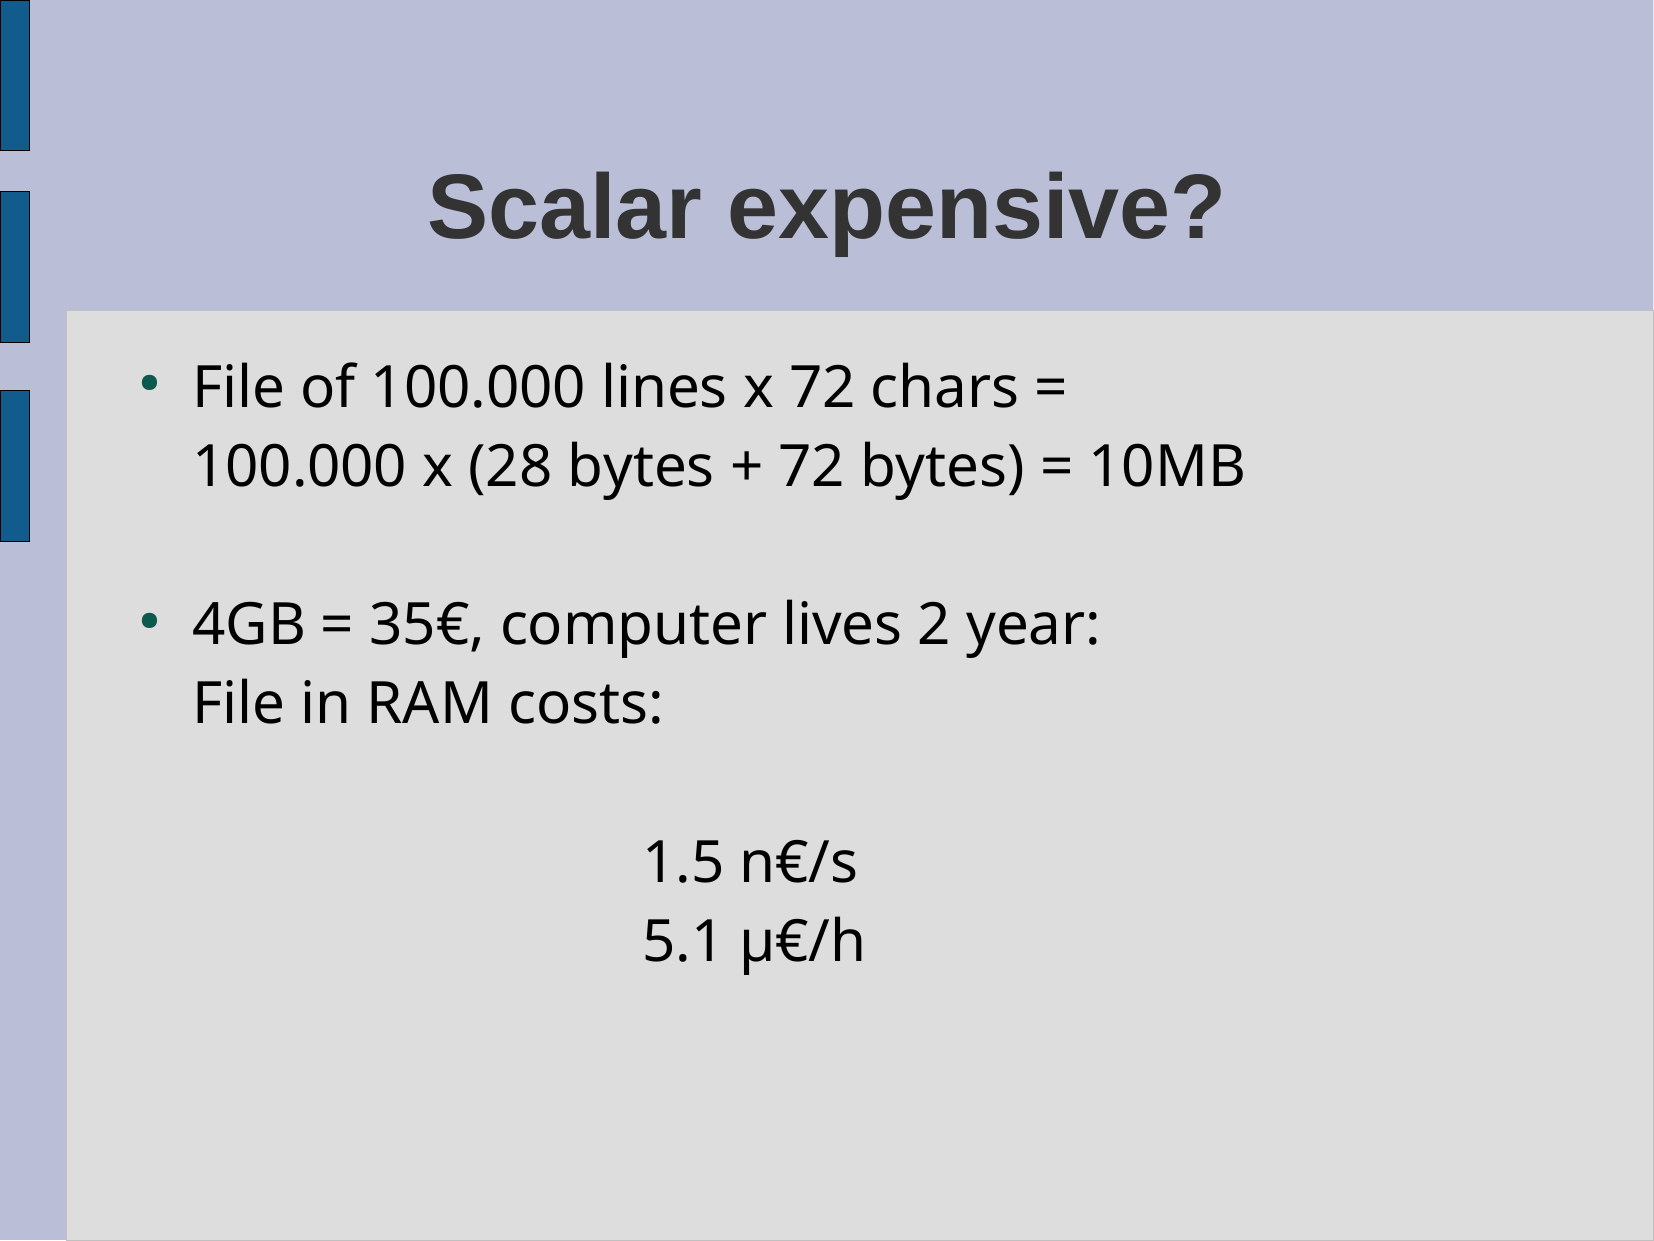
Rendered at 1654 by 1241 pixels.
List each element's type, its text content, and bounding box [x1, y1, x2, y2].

title Scalar expensive? [121, 102, 1534, 311]
list File of 100.000 lines x 72 chars = 100.000 x (28 bytes + 72 bytes) = 10MB 4GB = 35€, computer lives 2 year: File in RAM costs: 1.5 n€/s 5.1 μ€/h [121, 344, 1534, 1146]
